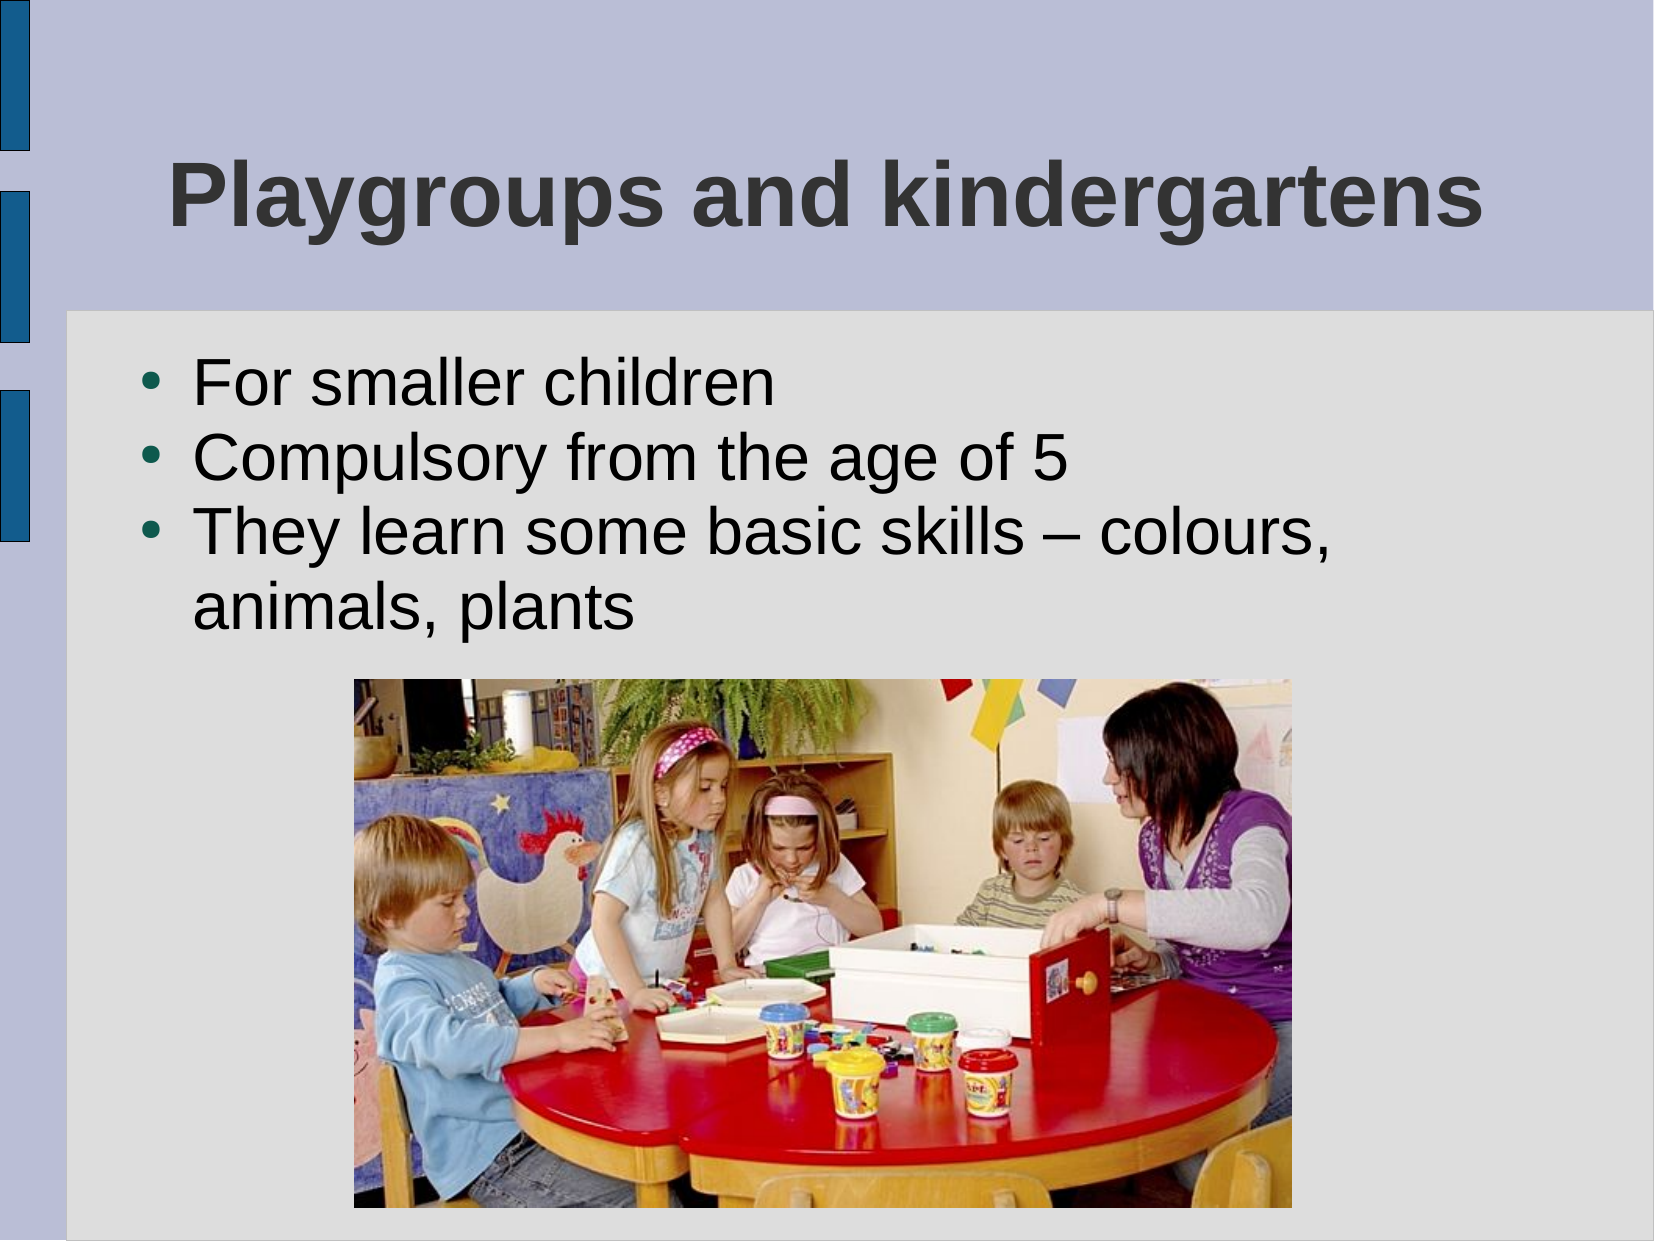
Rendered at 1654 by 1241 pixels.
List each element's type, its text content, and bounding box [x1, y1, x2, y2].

title Playgroups and kindergartens [121, 91, 1534, 299]
list For smaller children Compulsory from the age of 5 They learn some basic skills – colours, animals, plants [121, 344, 1534, 1127]
picture [354, 679, 1292, 1208]
